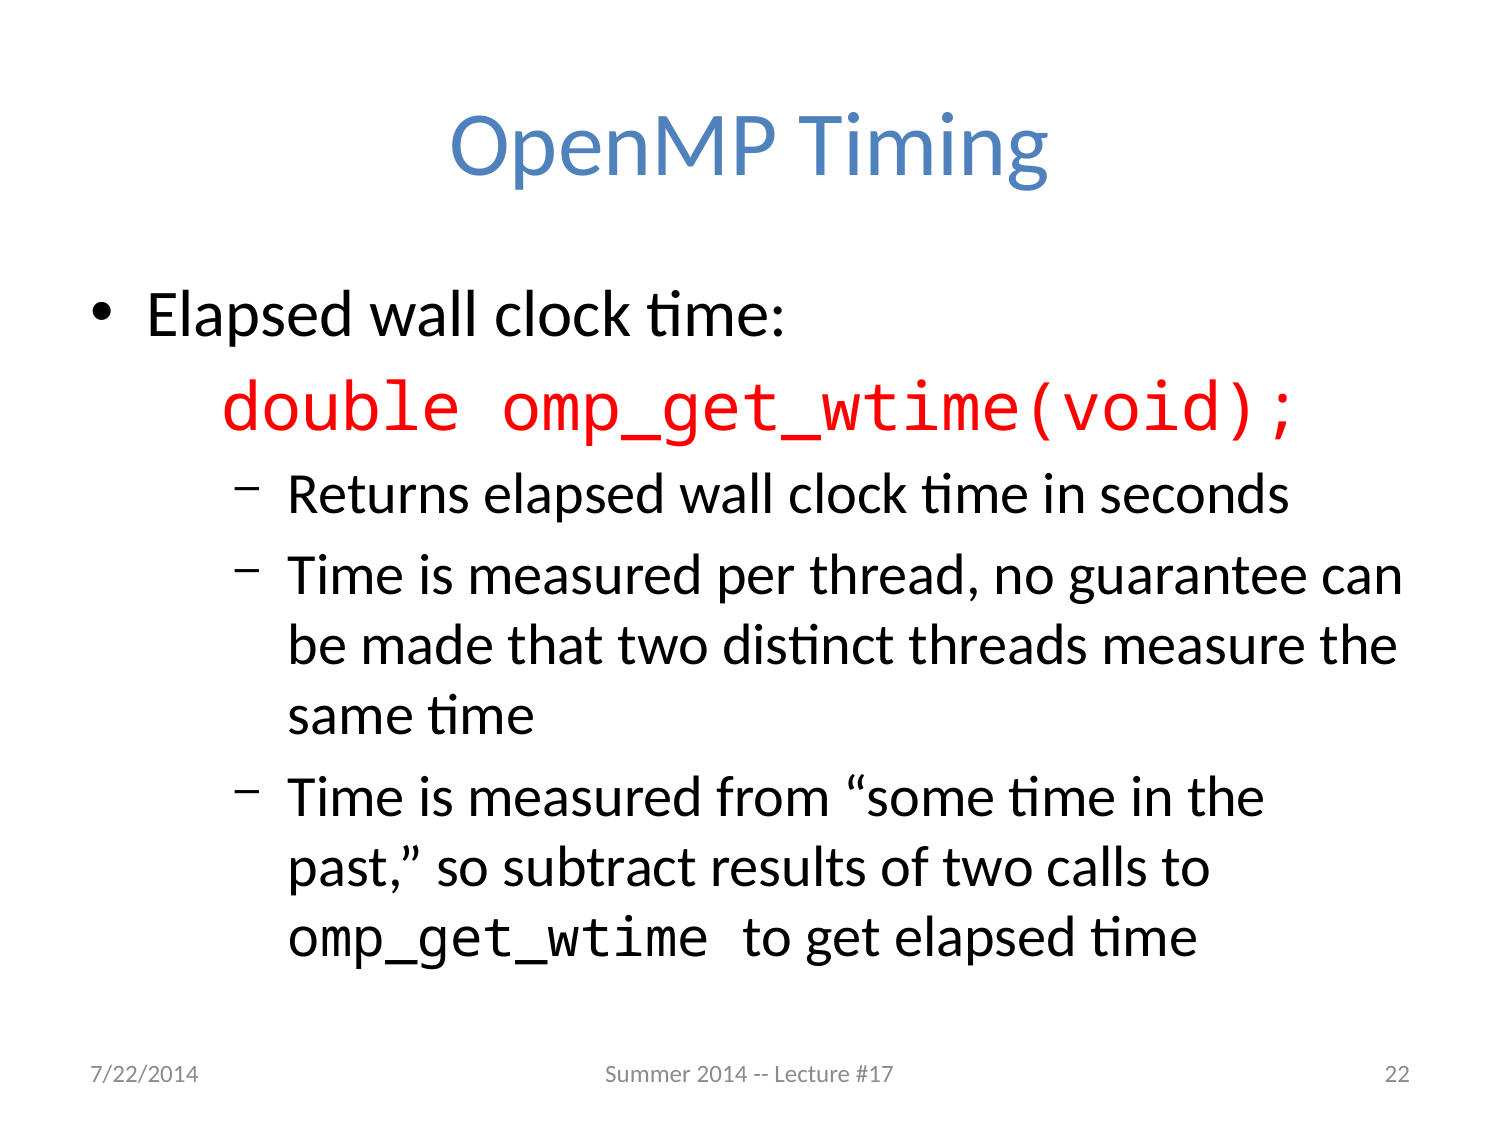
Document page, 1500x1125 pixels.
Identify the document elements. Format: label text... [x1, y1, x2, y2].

footer Summer 2014 -- Lecture #17 [512, 1042, 988, 1103]
slide_number 7/22/2014 [75, 1042, 425, 1103]
list Elapsed wall clock time: double omp_get_wtime(void); Returns elapsed wall clock time in seconds Time is measured per thread, no guarantee can be made that two distinct threads measure the same time Time is measured from “some time in the past,” so subtract results of two calls to omp_get_wtime to get elapsed time [75, 262, 1425, 1073]
title OpenMP Timing [75, 45, 1425, 233]
slide_number <number> [1074, 1042, 1425, 1103]
